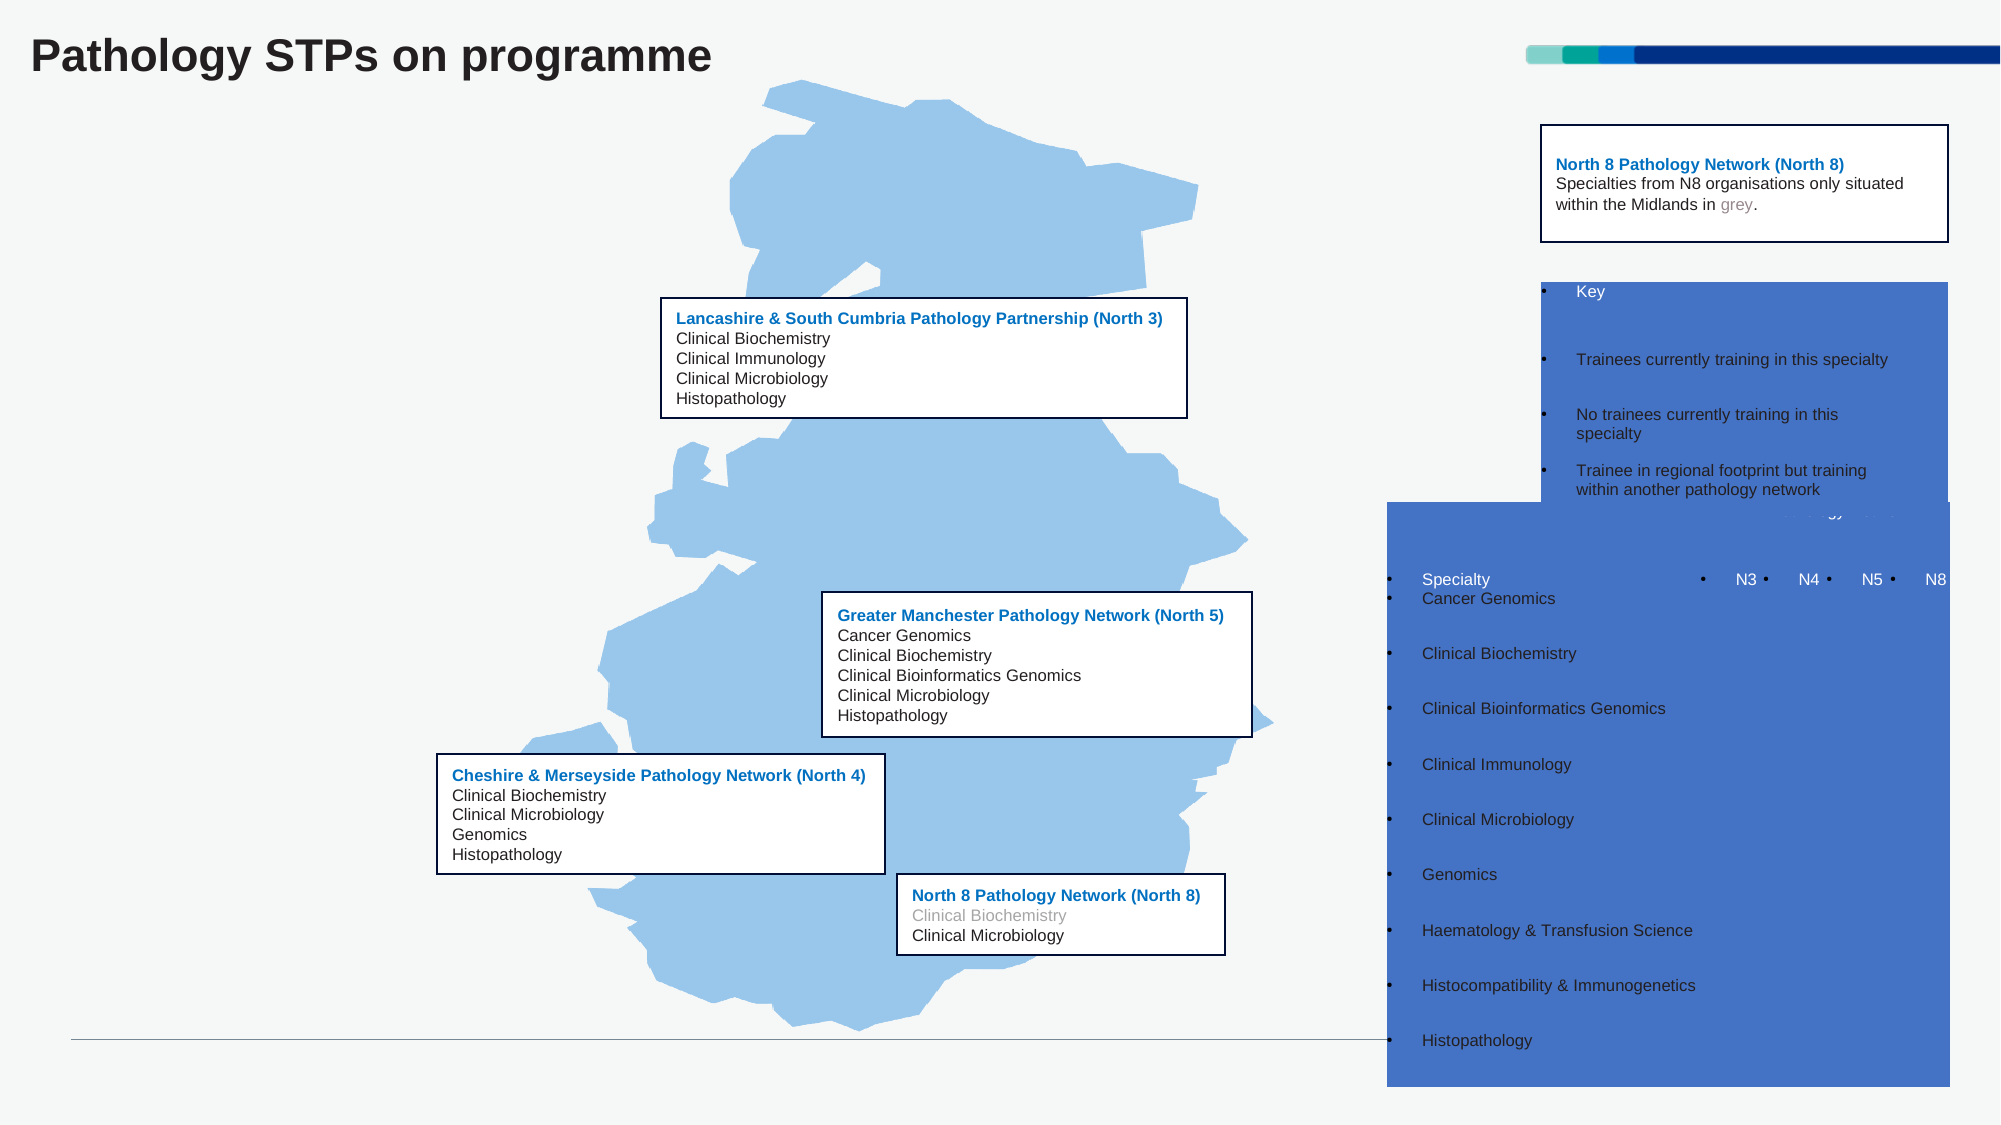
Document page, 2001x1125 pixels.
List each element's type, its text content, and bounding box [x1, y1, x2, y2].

table_cell Histopathology [1387, 1032, 1697, 1087]
table_cell [1697, 1032, 1760, 1087]
table_cell [1760, 755, 1823, 810]
table_cell [1887, 866, 1950, 921]
picture [487, 104, 1307, 1046]
table_cell N3 [1697, 570, 1760, 589]
table_cell No trainees currently training in this specialty [1541, 406, 1897, 461]
table_cell [1897, 350, 1948, 406]
table_cell [1760, 1032, 1823, 1087]
table_cell [1823, 921, 1887, 976]
table_cell [1823, 866, 1887, 921]
table_cell [1887, 1032, 1950, 1087]
table_cell [1697, 700, 1760, 755]
table_cell [1823, 976, 1887, 1032]
table_cell [1760, 921, 1823, 976]
table_cell [1760, 810, 1823, 866]
text_box Cheshire & Merseyside Pathology Network (North 4) Clinical Biochemistry Clinical Microbiology Genomics Histopathology [437, 754, 885, 874]
table_cell [1697, 589, 1760, 644]
table_cell [1823, 700, 1887, 755]
table_cell N4 [1760, 570, 1823, 589]
table_cell Trainees currently training in this specialty [1541, 350, 1897, 406]
table_cell Trainee in regional footprint but training within another pathology network [1541, 461, 1897, 516]
table_cell [1697, 976, 1760, 1032]
table_header [1387, 502, 1697, 570]
table_cell [1697, 810, 1760, 866]
table_header Pathology Network [1697, 502, 1950, 570]
title Pathology STPs on programme [30, 10, 1902, 104]
table_header Key [1541, 282, 1897, 350]
table_cell [1887, 976, 1950, 1032]
table_cell [1823, 755, 1887, 810]
table_cell [1897, 461, 1948, 516]
table_cell [1760, 700, 1823, 755]
table_cell [1697, 921, 1760, 976]
table_cell [1887, 921, 1950, 976]
table_cell Clinical Immunology [1387, 755, 1697, 810]
text_box Lancashire & South Cumbria Pathology Partnership (North 3) Clinical Biochemistry Clinical Immunology Clinical Microbiology Histopathology [661, 298, 1187, 418]
table_cell Genomics [1387, 866, 1697, 921]
table_cell [1887, 810, 1950, 866]
table_cell [1697, 644, 1760, 700]
text_box North 8 Pathology Network (North 8) Specialties from N8 organisations only situated within the Midlands in grey. [1541, 125, 1948, 242]
table_cell N8 [1887, 570, 1950, 589]
text_box Greater Manchester Pathology Network (North 5) Cancer Genomics Clinical Biochemistry Clinical Bioinformatics Genomics Clinical Microbiology Histopathology [822, 592, 1252, 737]
table_cell [1760, 976, 1823, 1032]
table_cell Clinical Bioinformatics Genomics [1387, 700, 1697, 755]
table_cell [1823, 589, 1887, 644]
table_cell [1887, 700, 1950, 755]
table_cell [1760, 644, 1823, 700]
table_header [1897, 282, 1948, 350]
table_cell Haematology & Transfusion Science [1387, 921, 1697, 976]
table_cell [1760, 866, 1823, 921]
table_cell [1887, 589, 1950, 644]
table_cell [1823, 810, 1887, 866]
table_cell [1897, 406, 1948, 461]
table_cell Specialty [1387, 570, 1697, 589]
table_cell [1823, 644, 1887, 700]
table_cell [1760, 589, 1823, 644]
table_cell [1823, 1032, 1887, 1087]
table_cell [1887, 644, 1950, 700]
table_cell [1697, 755, 1760, 810]
table_cell [1697, 866, 1760, 921]
text_box North 8 Pathology Network (North 8) Clinical Biochemistry Clinical Microbiology [897, 874, 1225, 955]
table_cell Histocompatibility & Immunogenetics [1387, 976, 1697, 1032]
table_cell N5 [1823, 570, 1887, 589]
table_cell [1887, 755, 1950, 810]
table_cell Cancer Genomics [1387, 589, 1697, 644]
table_cell Clinical Biochemistry [1387, 644, 1697, 700]
table_cell Clinical Microbiology [1387, 810, 1697, 866]
